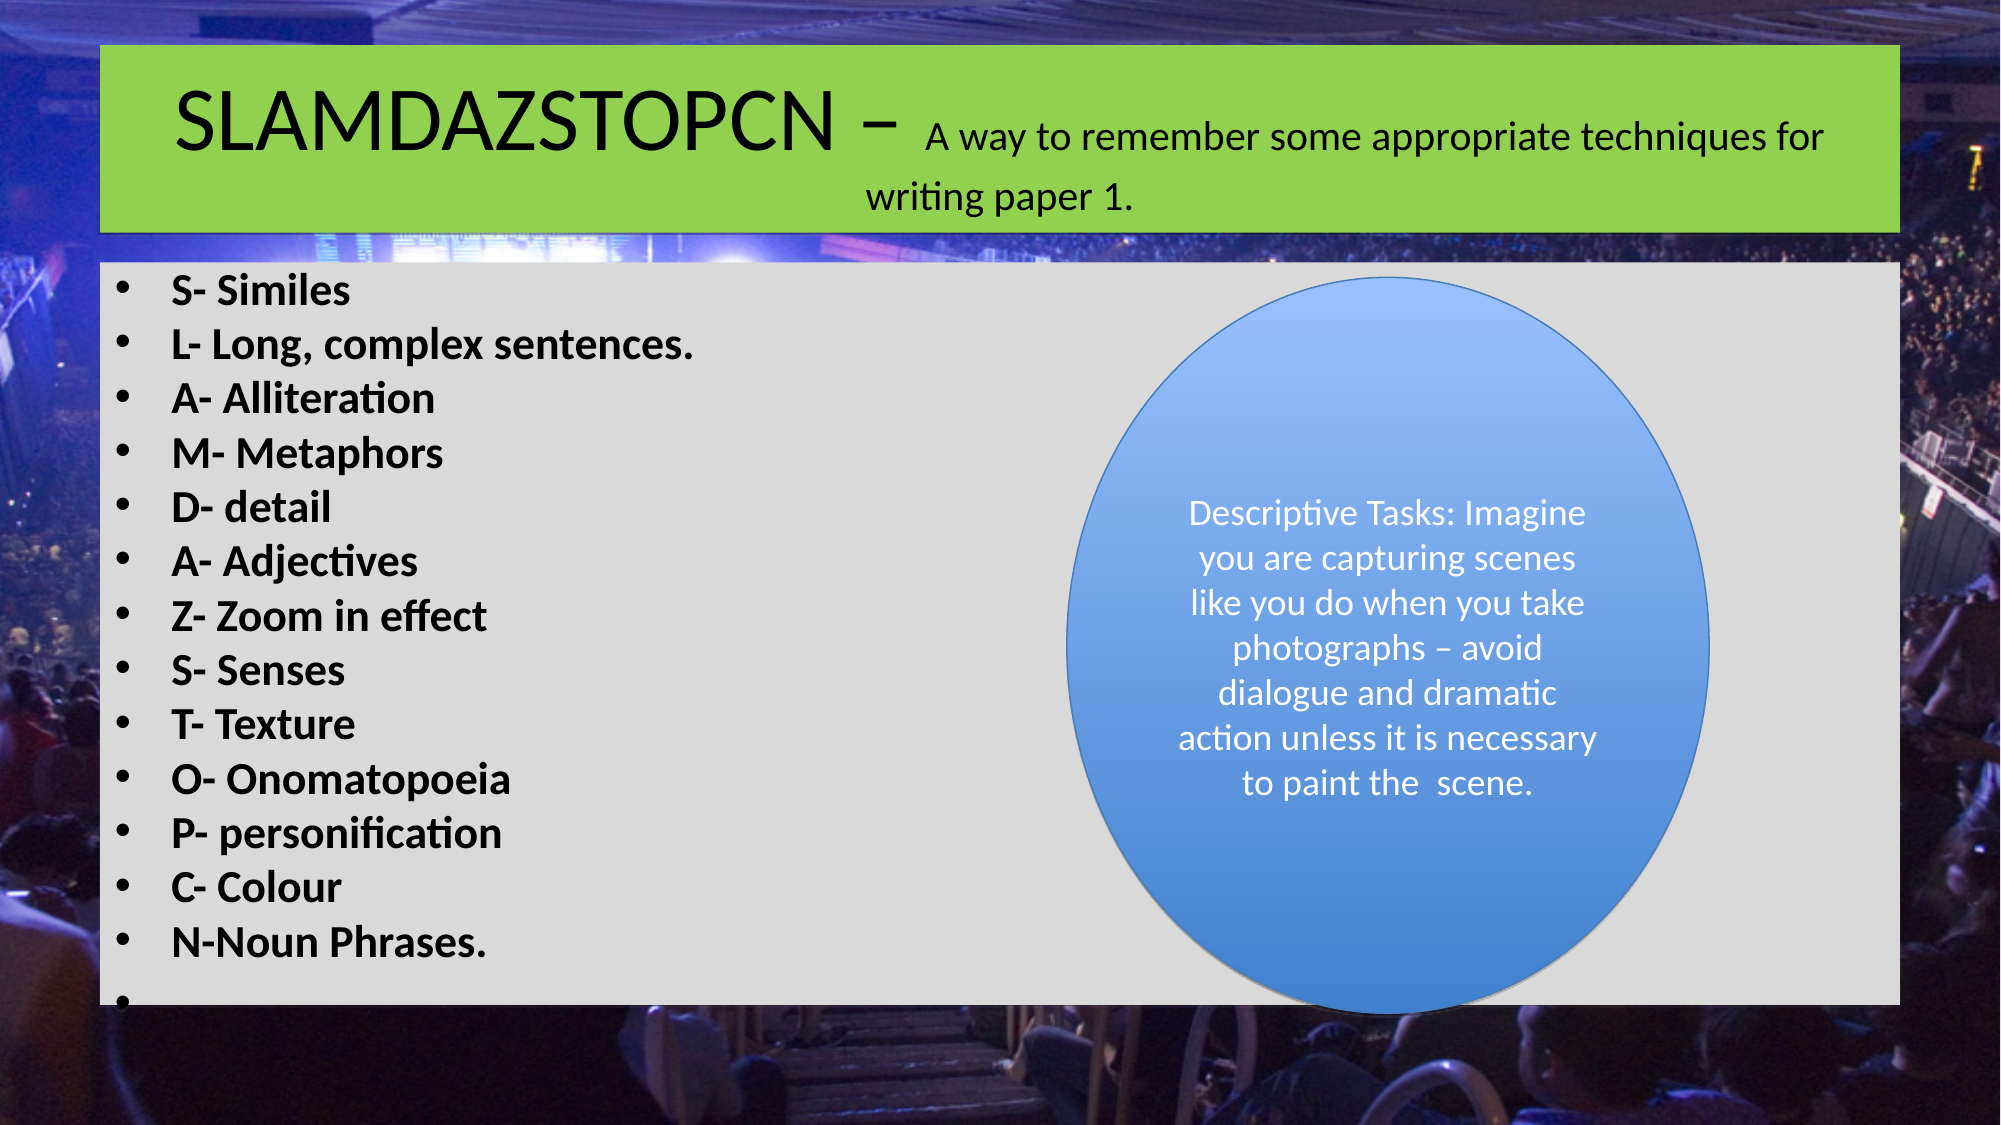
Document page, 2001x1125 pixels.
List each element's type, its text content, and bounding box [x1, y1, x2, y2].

text_box Descriptive Tasks: Imagine you are capturing scenes like you do when you take photographs – avoid dialogue and dramatic action unless it is necessary to paint the scene. [1066, 277, 1710, 1014]
list S- Similes L- Long, complex sentences. A- Alliteration M- Metaphors D- detail A- Adjectives Z- Zoom in effect S- Senses T- Texture O- Onomatopoeia P- personification C- Colour N-Noun Phrases. [99, 262, 1900, 1005]
title SLAMDAZSTOPCN – A way to remember some appropriate techniques for writing paper 1. [99, 45, 1900, 233]
